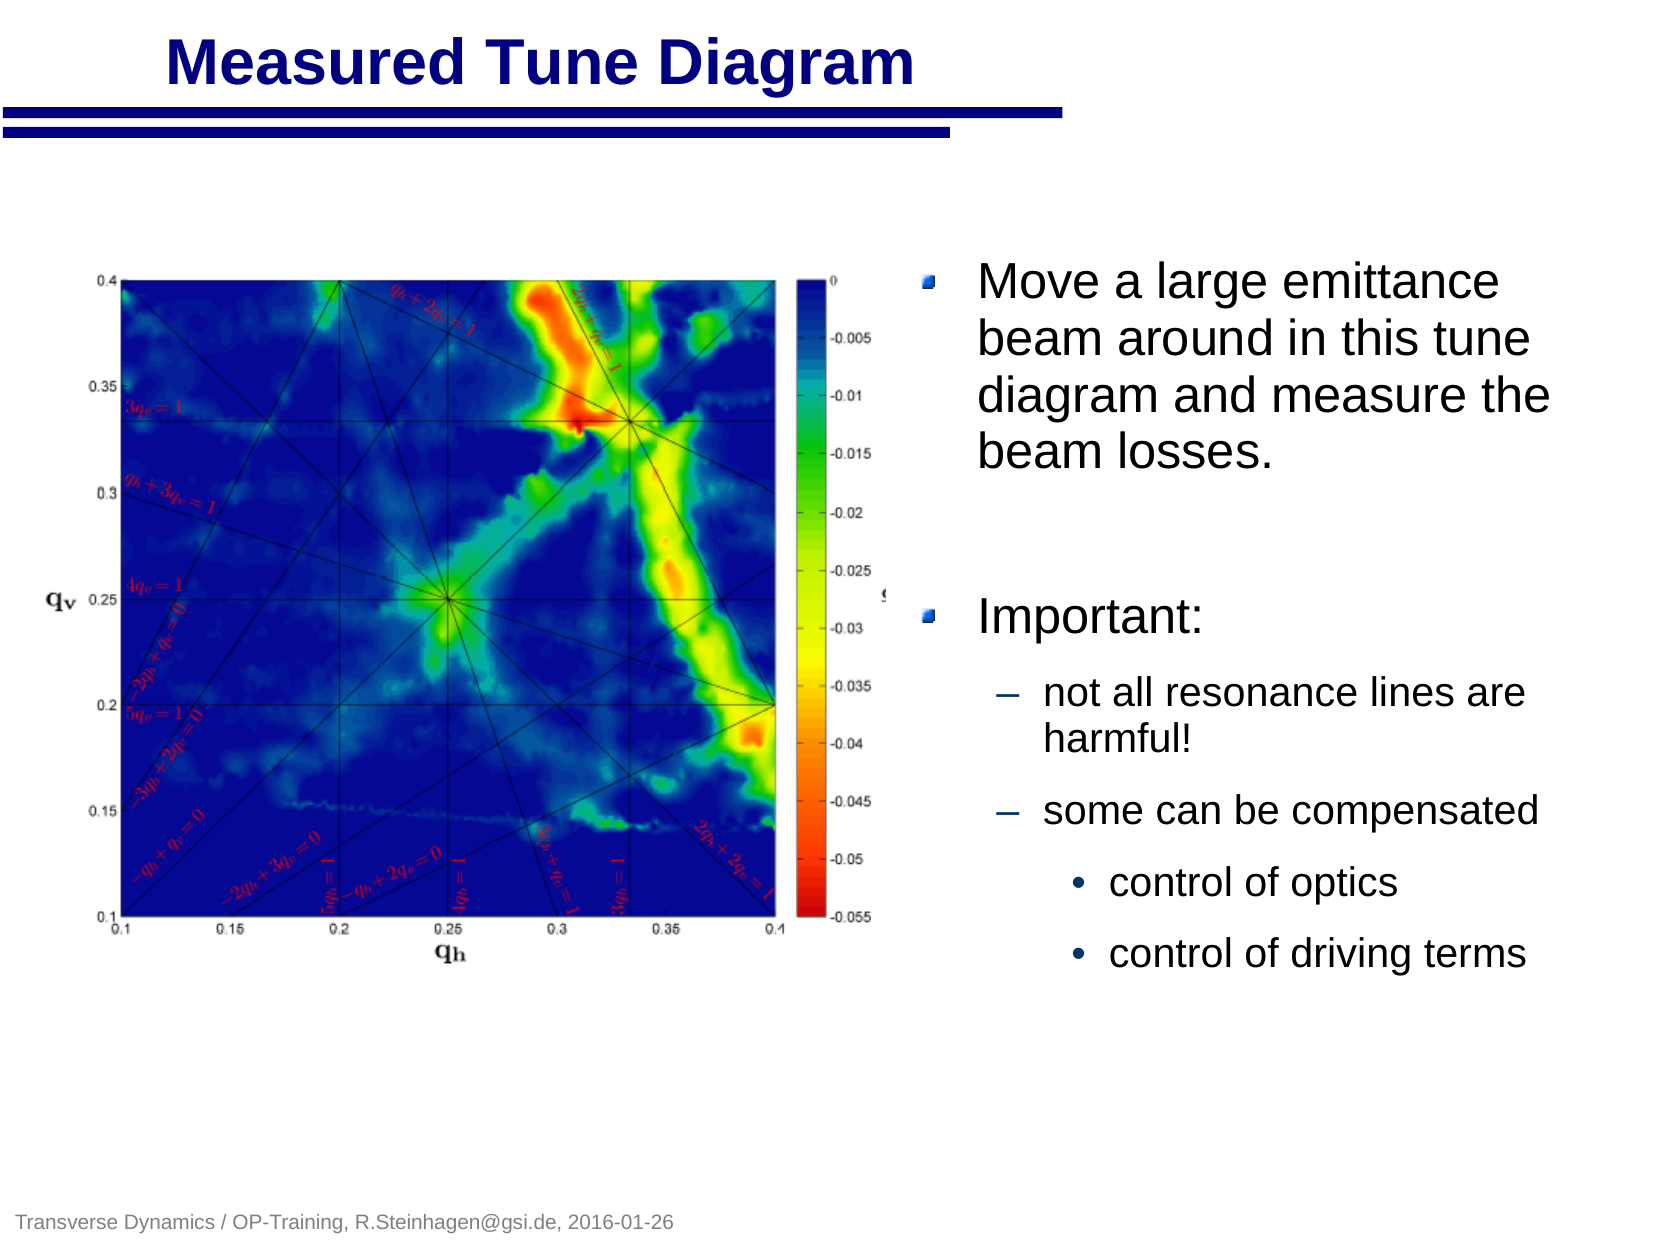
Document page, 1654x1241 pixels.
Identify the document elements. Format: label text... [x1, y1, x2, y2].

title Measured Tune Diagram [165, 0, 1323, 124]
list Move a large emittance beam around in this tune diagram and measure the beam losses. Important: not all resonance lines are harmful! some can be compensated control of optics control of driving terms [921, 253, 1629, 1144]
picture [41, 265, 886, 975]
